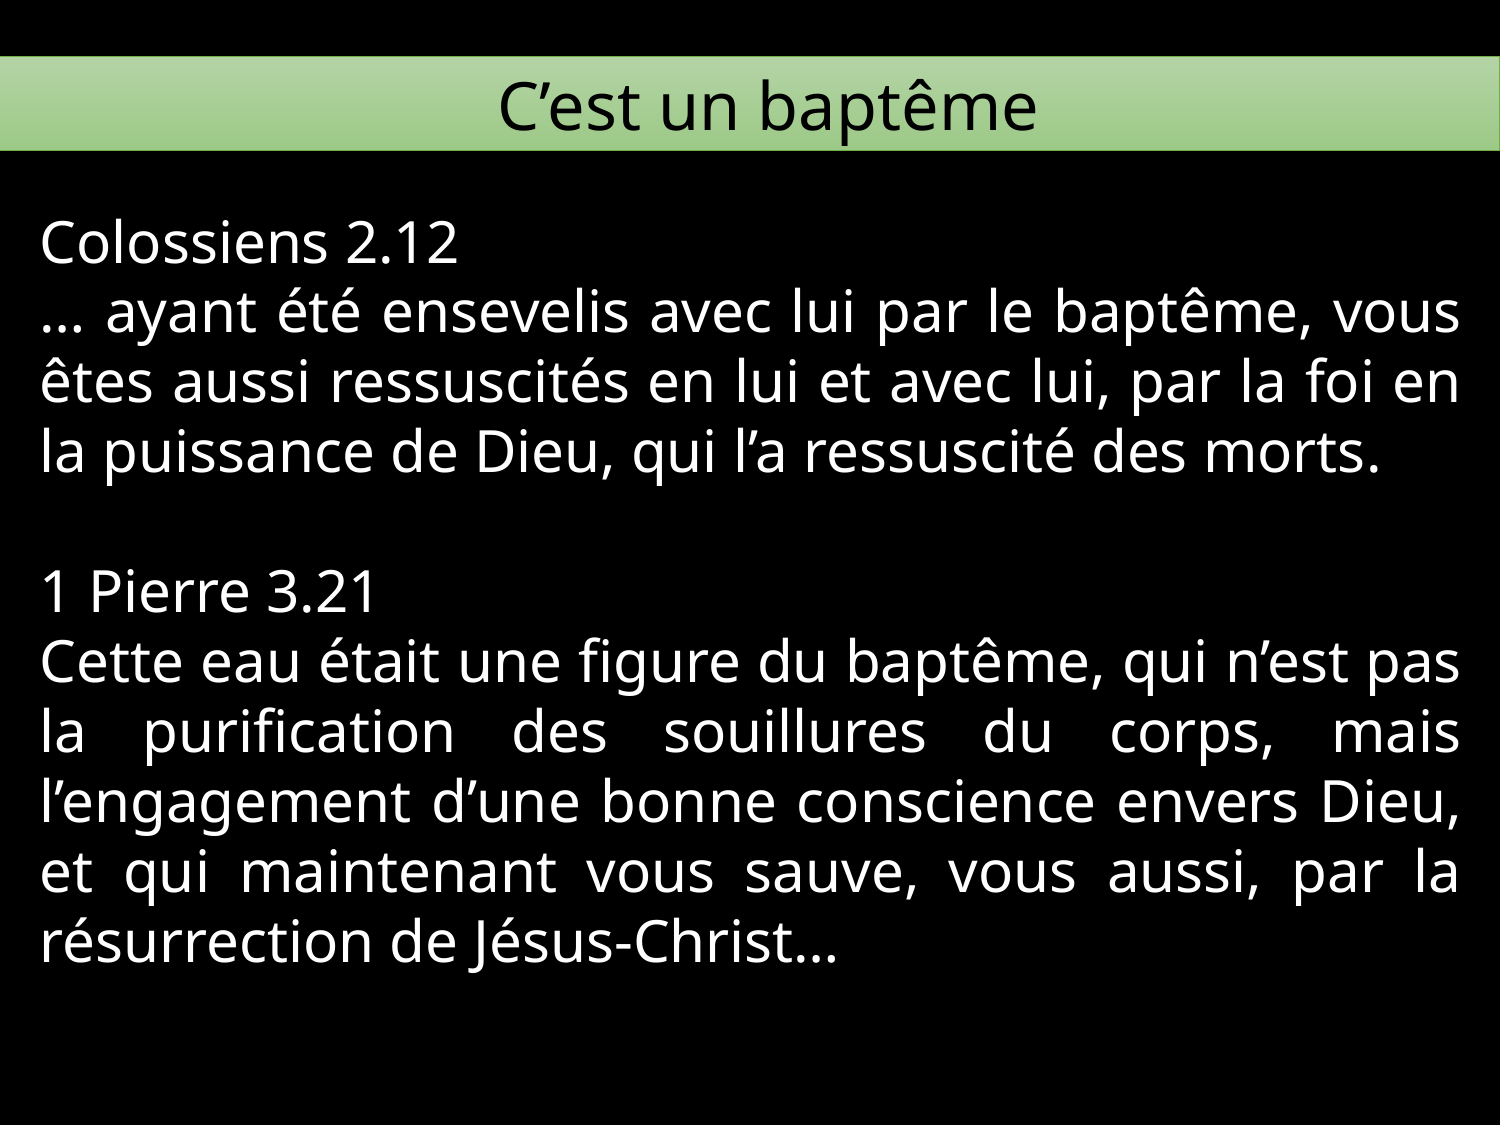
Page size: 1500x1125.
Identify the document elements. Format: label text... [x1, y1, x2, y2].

text_box C’est un baptême [0, 56, 1500, 151]
text_box Colossiens 2.12 … ayant été ensevelis avec lui par le baptême, vous êtes aussi ressuscités en lui et avec lui, par la foi en la puissance de Dieu, qui l’a ressuscité des morts. 1 Pierre 3.21 Cette eau était une figure du baptême, qui n’est pas la purification des souillures du corps, mais l’engagement d’une bonne conscience envers Dieu, et qui maintenant vous sauve, vous aussi, par la résurrection de Jésus-Christ… [25, 197, 1477, 982]
